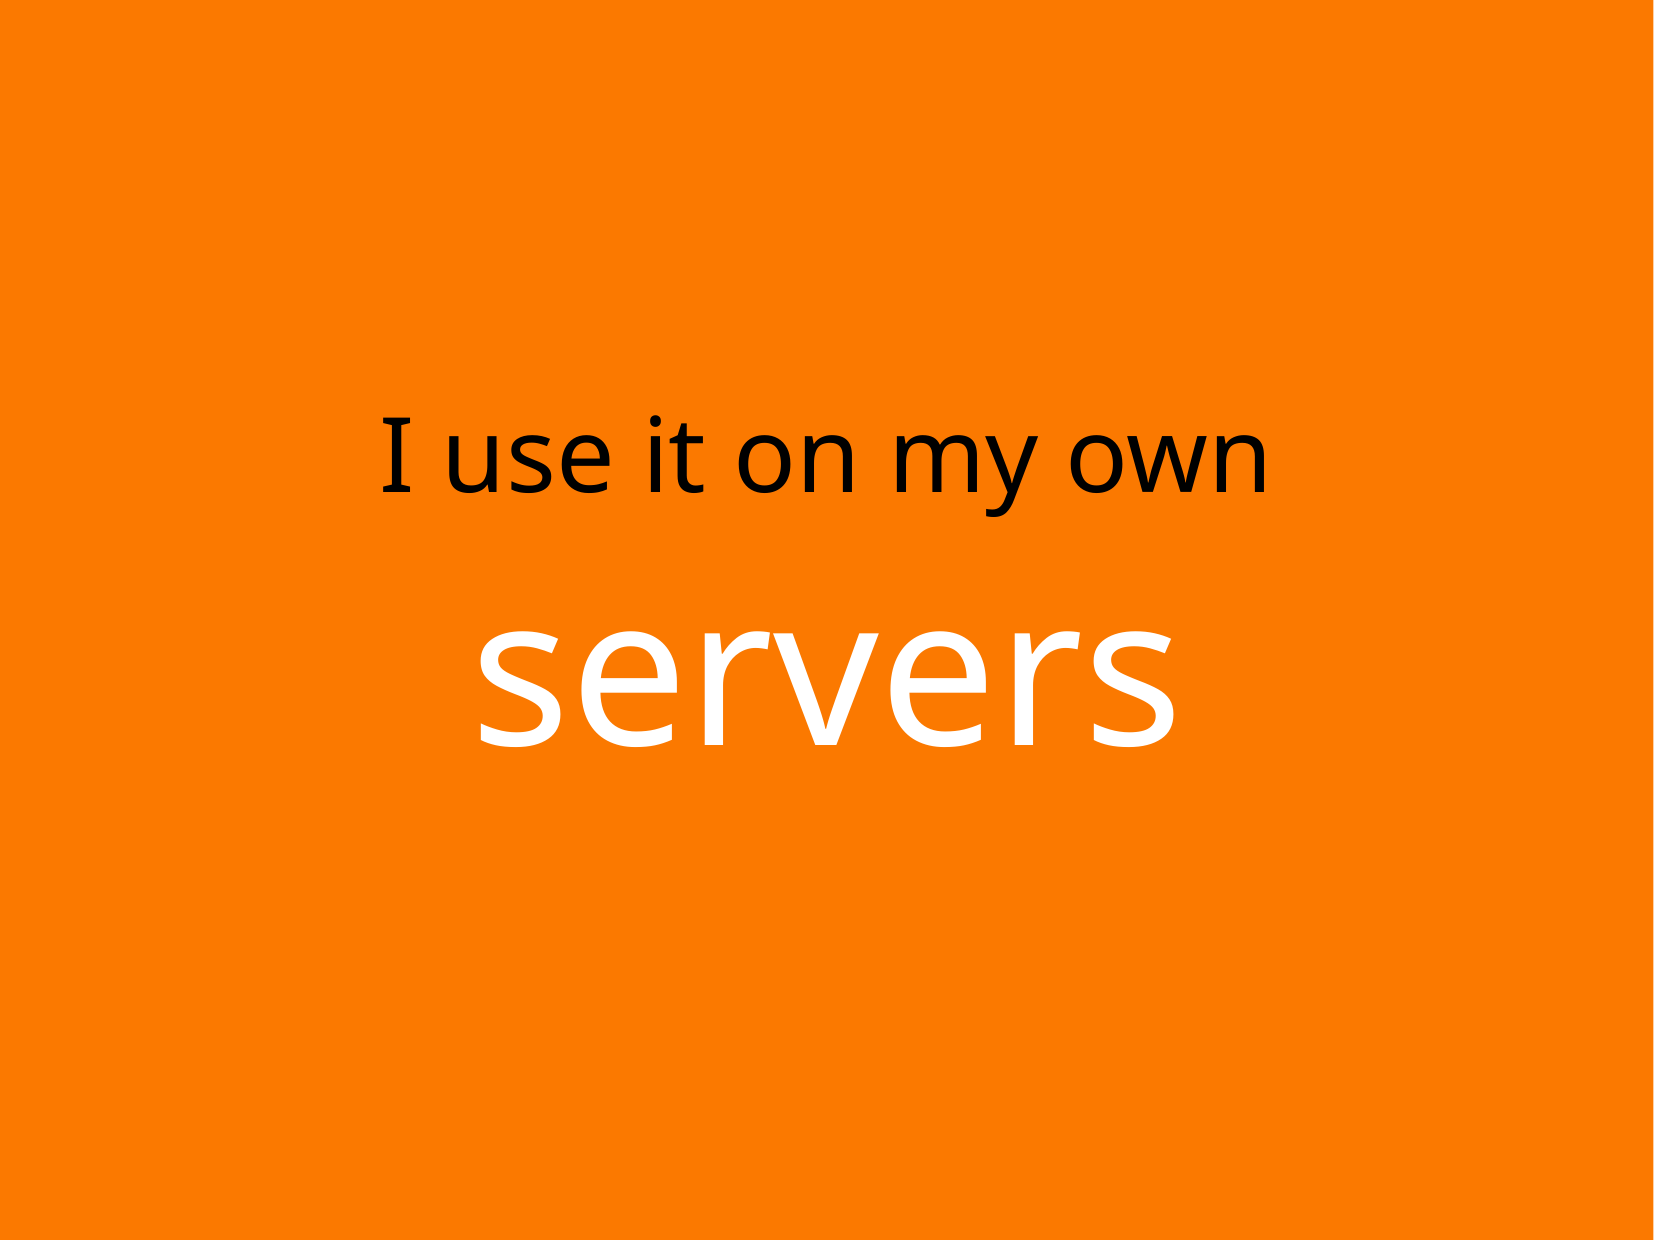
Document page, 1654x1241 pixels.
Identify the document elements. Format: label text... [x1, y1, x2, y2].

text_box I use it on my own servers [0, 374, 1654, 814]
